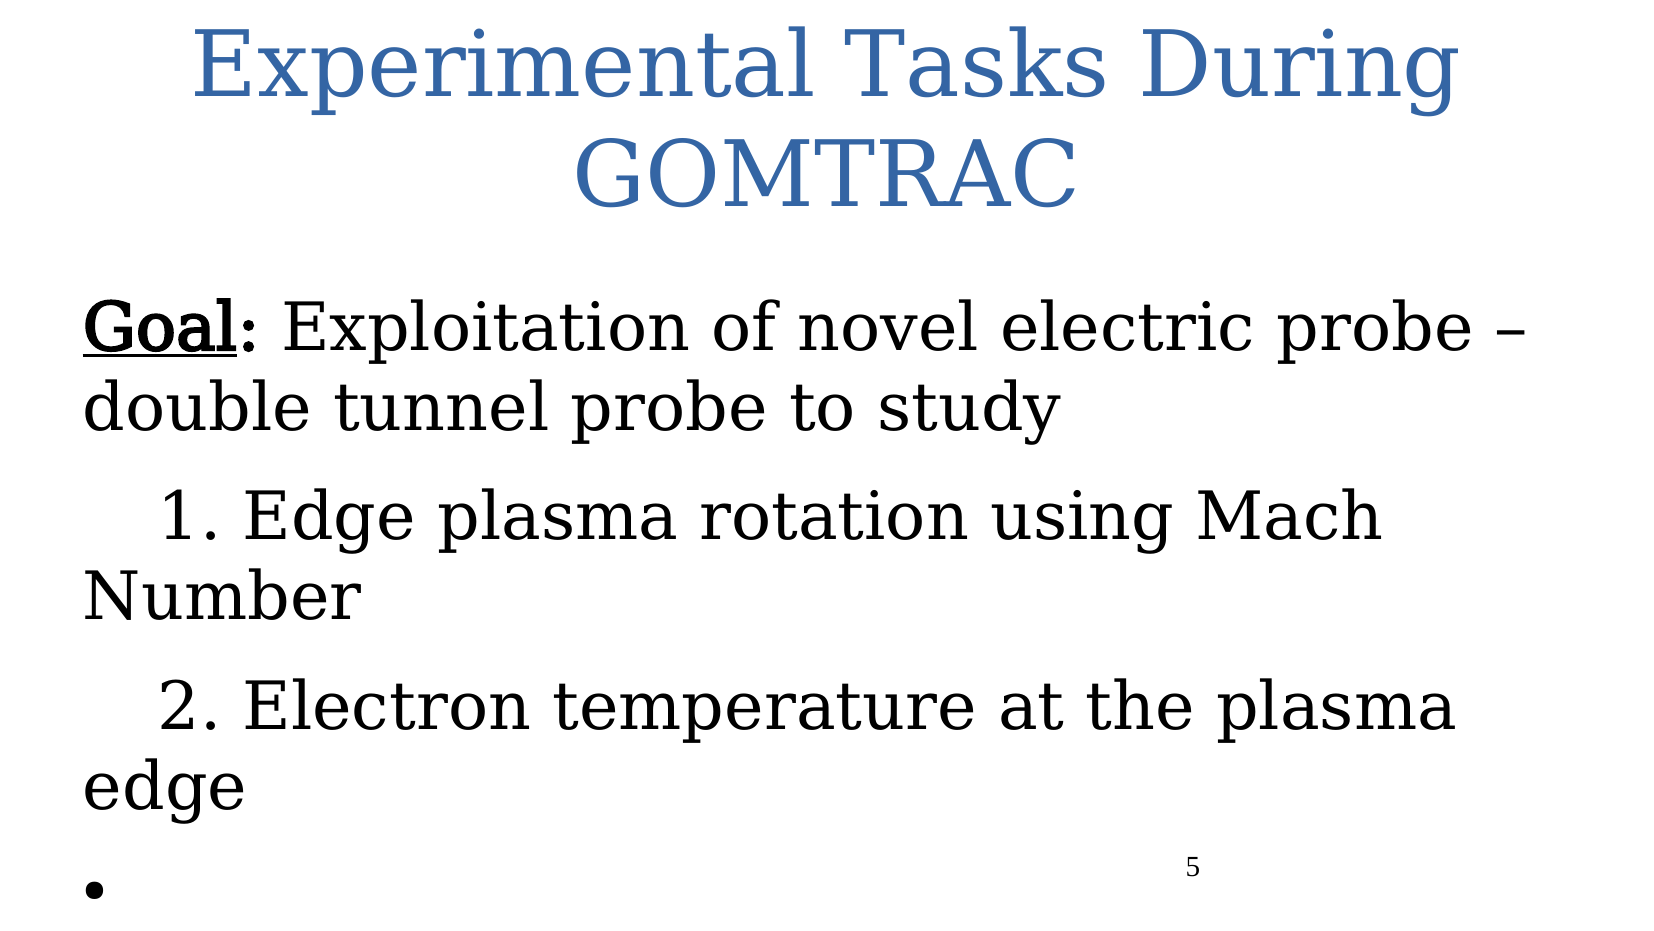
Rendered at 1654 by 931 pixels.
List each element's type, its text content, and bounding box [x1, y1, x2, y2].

list Goal: Exploitation of novel electric probe – double tunnel probe to study 1. Edge plasma rotation using Mach Number 2. Electron temperature at the plasma edge [82, 283, 1571, 823]
text_box [1185, 847, 1571, 912]
title Experimental Tasks During GOMTRAC [35, 5, 1619, 211]
